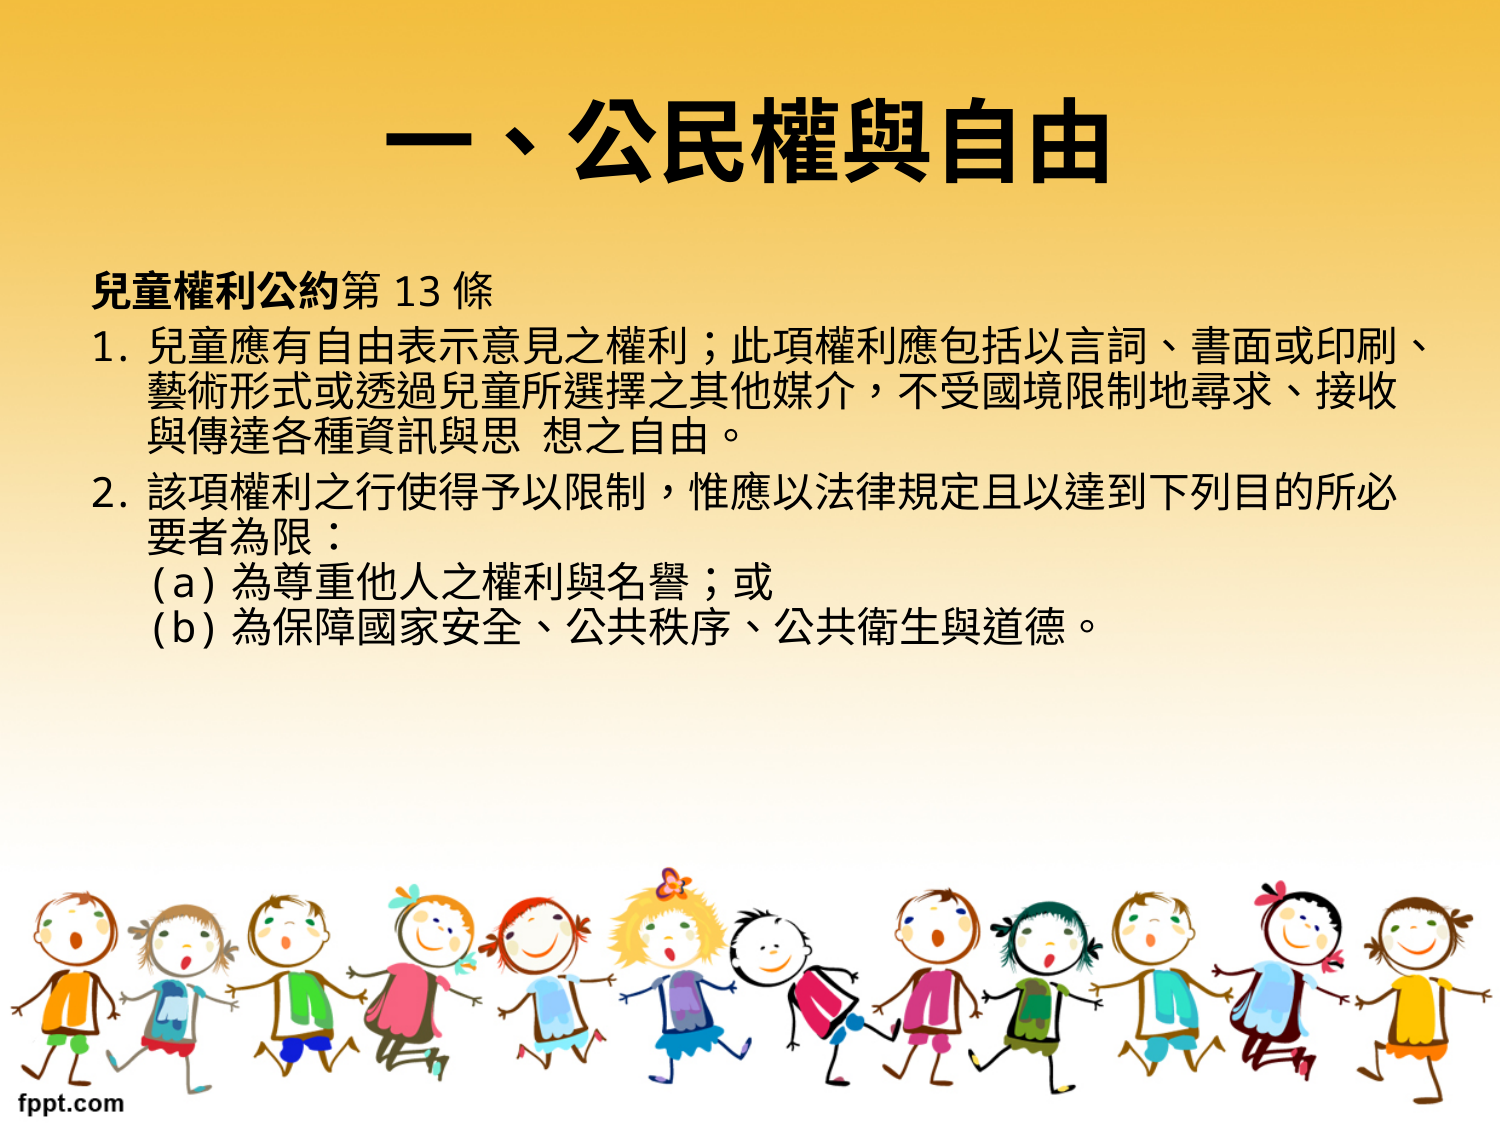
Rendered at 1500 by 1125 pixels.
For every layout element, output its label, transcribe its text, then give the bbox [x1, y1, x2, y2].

title 一、公民權與自由 [75, 45, 1426, 233]
list 兒童權利公約第13條 兒童應有自由表示意見之權利；此項權利應包括以言詞、書面或印刷、藝術形式或透過兒童所選擇之其他媒介，不受國境限制地尋求、接收與傳達各種資訊與思 想之自由。 該項權利之行使得予以限制，惟應以法律規定且以達到下列目的所必要者為限： (a)為尊重他人之權利與名譽；或 (b)為保障國家安全、公共秩序、公共衛生與道德。 [75, 262, 1426, 1005]
picture [0, 0, 1500, 1125]
